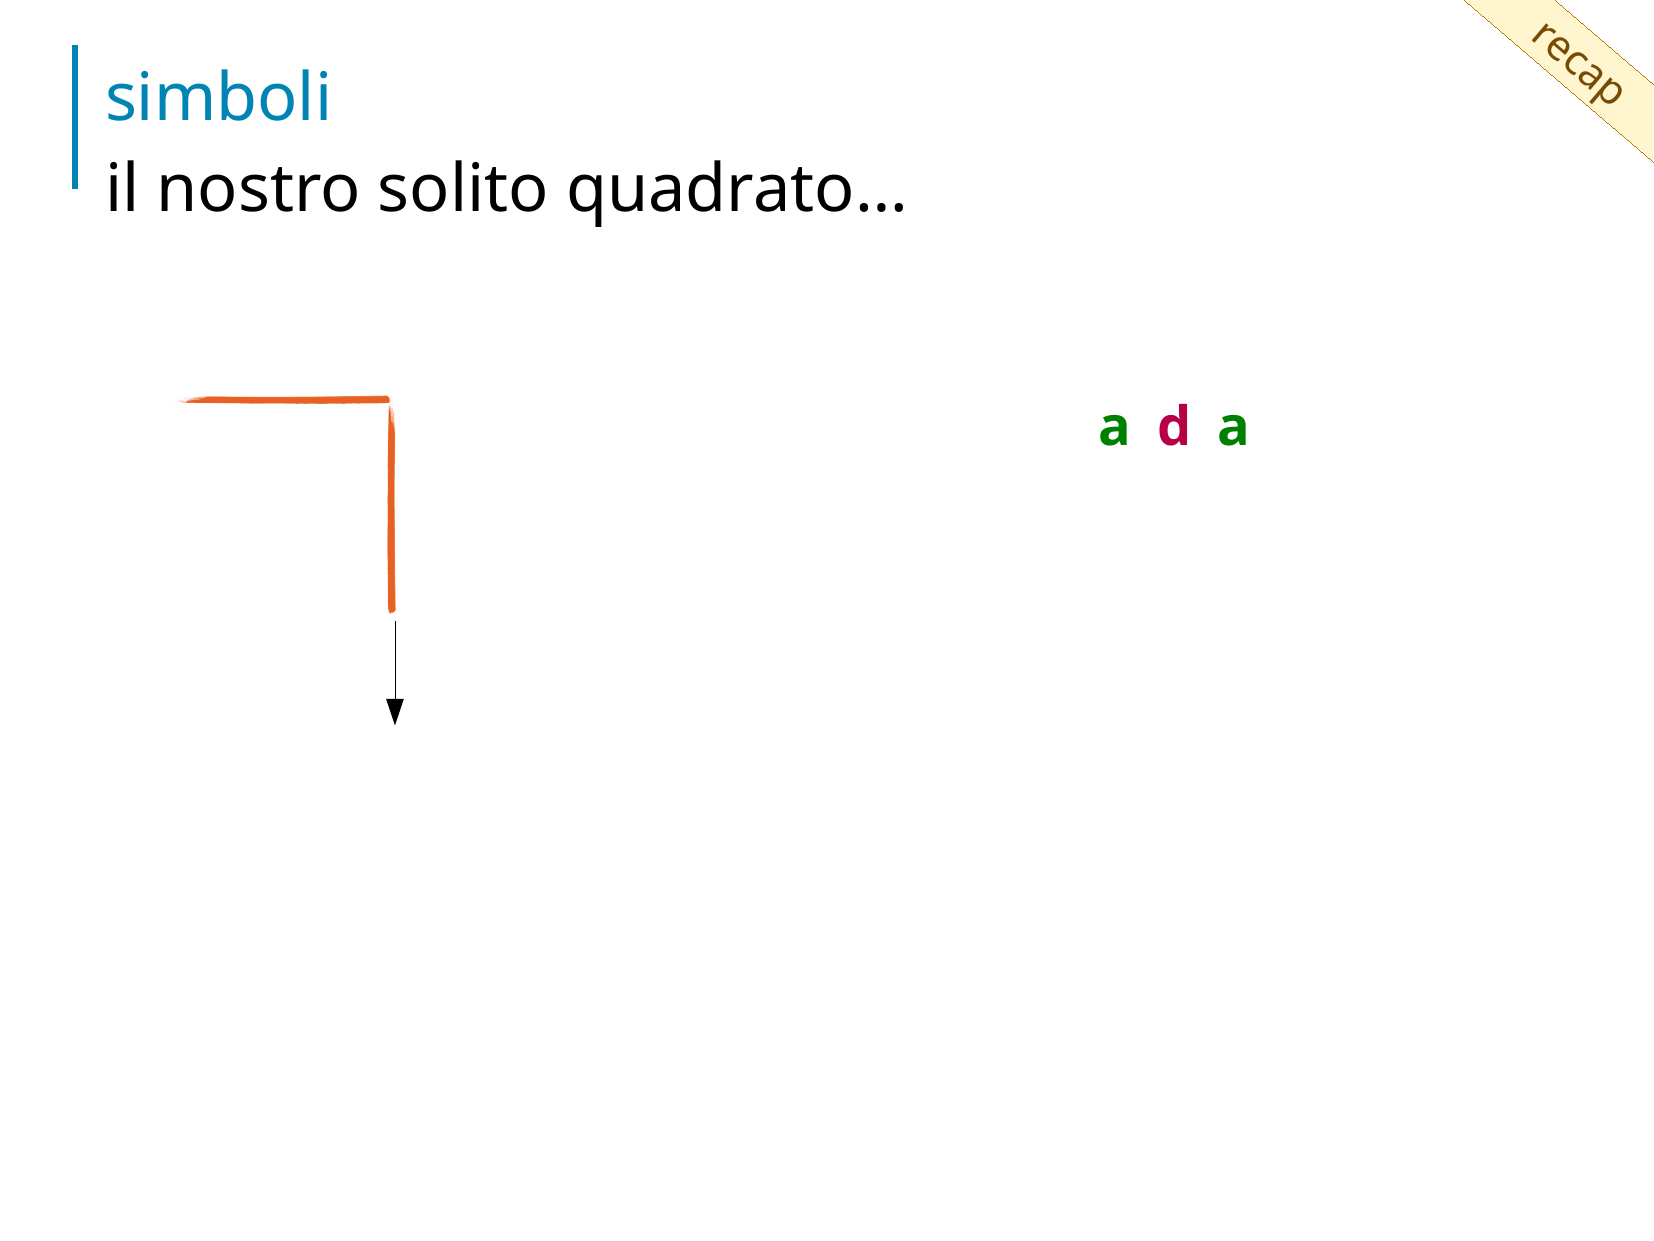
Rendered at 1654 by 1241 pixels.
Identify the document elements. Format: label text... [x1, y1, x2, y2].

text_box d [1142, 383, 1202, 472]
picture [170, 393, 396, 614]
title simboli il nostro solito quadrato… [105, 49, 1571, 200]
text_box a [1202, 383, 1272, 472]
text_box a [1083, 383, 1142, 472]
text_box recap [1464, 0, 1654, 163]
